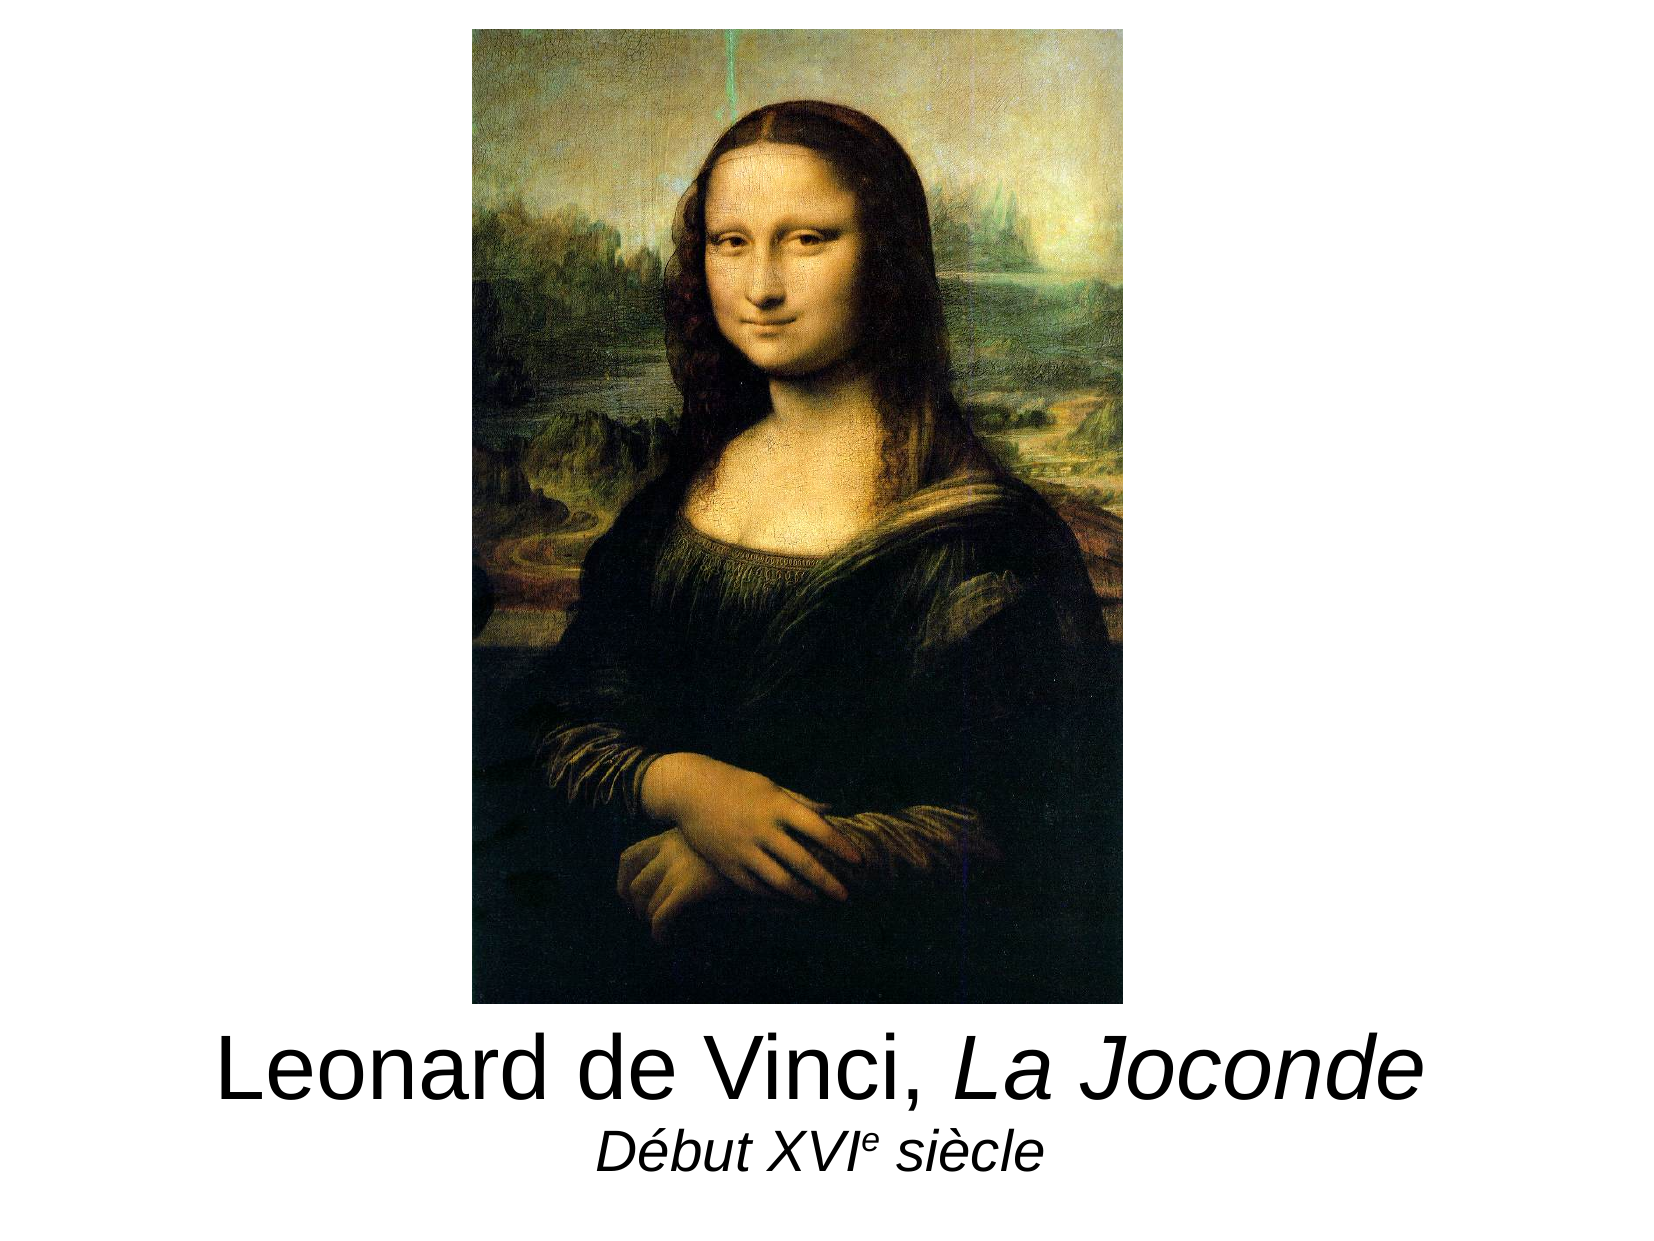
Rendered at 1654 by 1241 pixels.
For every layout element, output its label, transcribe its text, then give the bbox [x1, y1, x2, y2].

picture [472, 29, 1123, 1004]
title Leonard de Vinci, La Joconde Début XVIe siècle [76, 1003, 1565, 1197]
